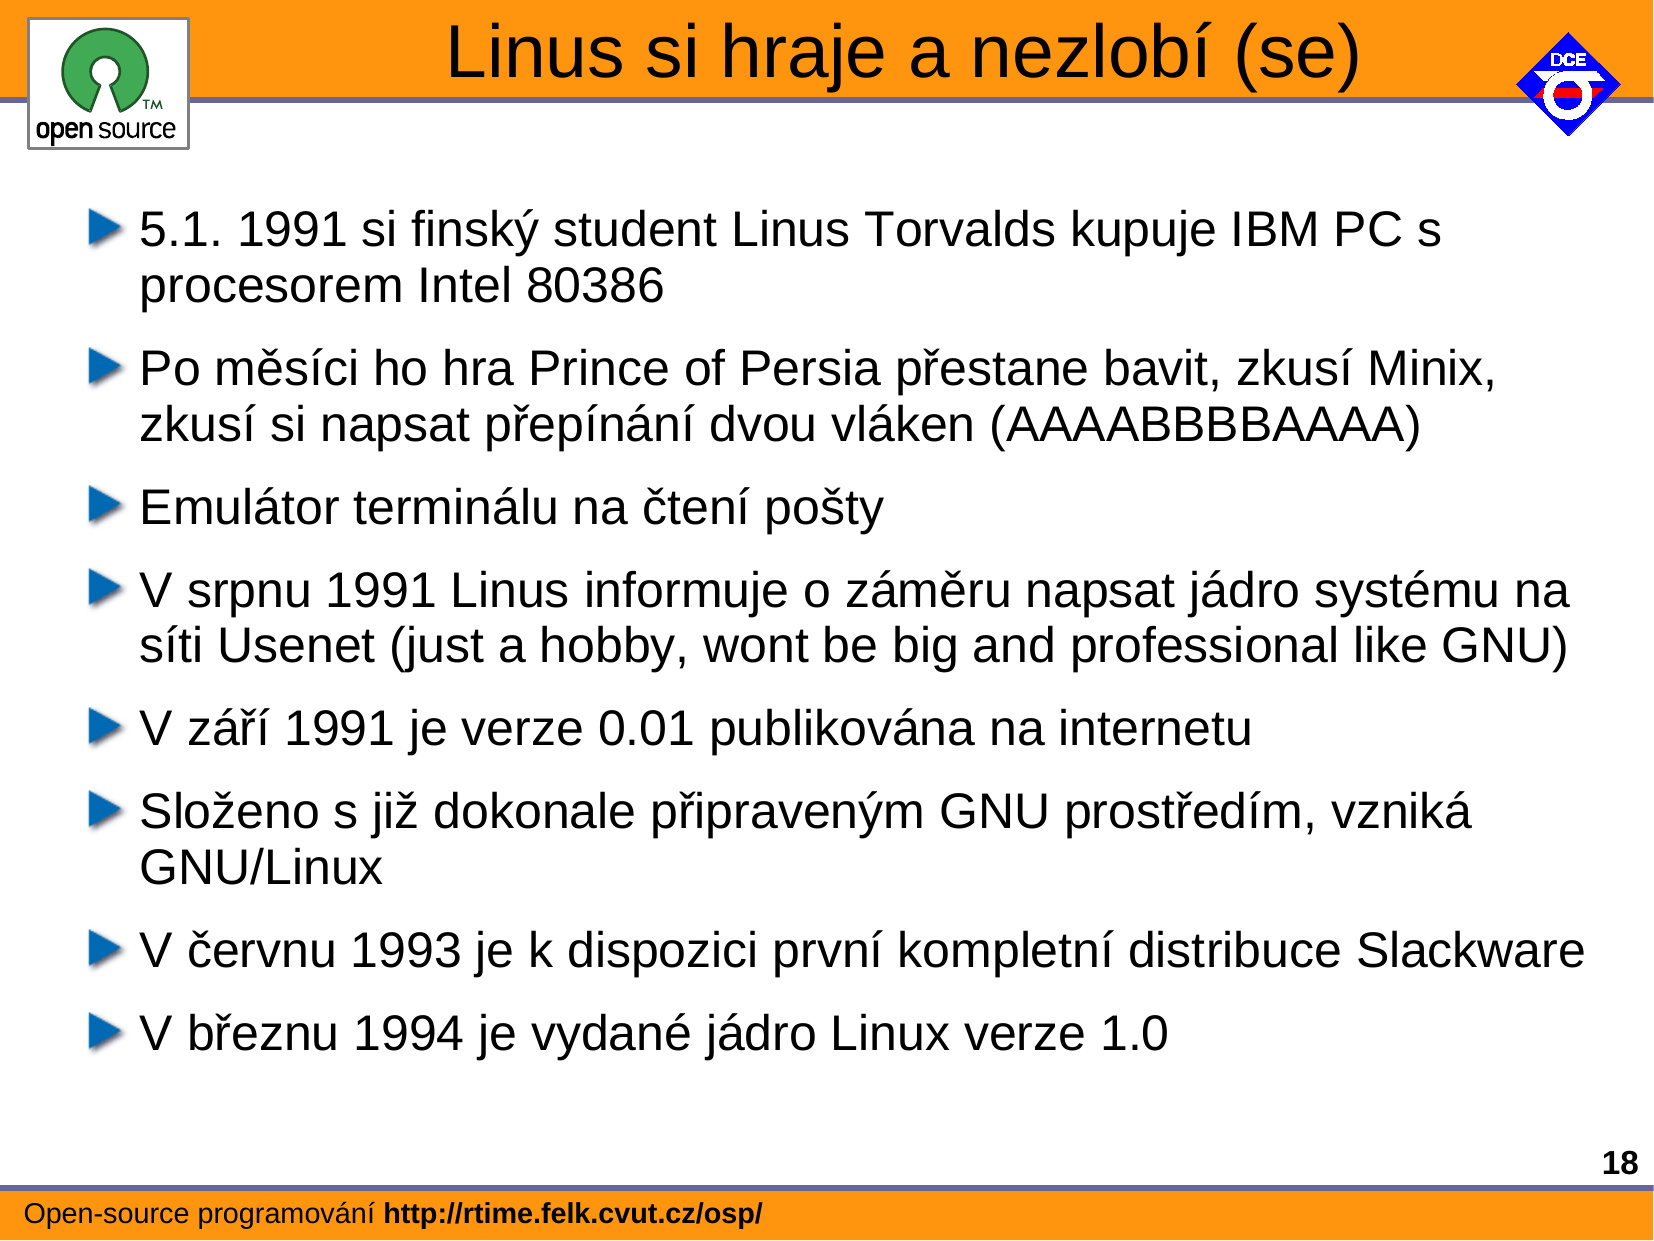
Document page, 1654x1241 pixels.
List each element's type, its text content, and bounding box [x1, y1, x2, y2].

title Linus si hraje a nezlobí (se) [178, 4, 1631, 98]
list 5.1. 1991 si finský student Linus Torvalds kupuje IBM PC s procesorem Intel 80386 Po měsíci ho hra Prince of Persia přestane bavit, zkusí Minix, zkusí si napsat přepínání dvou vláken (AAAABBBBAAAA) Emulátor terminálu na čtení pošty V srpnu 1991 Linus informuje o záměru napsat jádro systému na síti Usenet (just a hobby, wont be big and professional like GNU) V září 1991 je verze 0.01 publikována na internetu Složeno s již dokonale připraveným GNU prostředím, vzniká GNU/Linux V červnu 1993 je k dispozici první kompletní distribuce Slackware V březnu 1994 je vydané jádro Linux verze 1.0 [68, 201, 1592, 1137]
